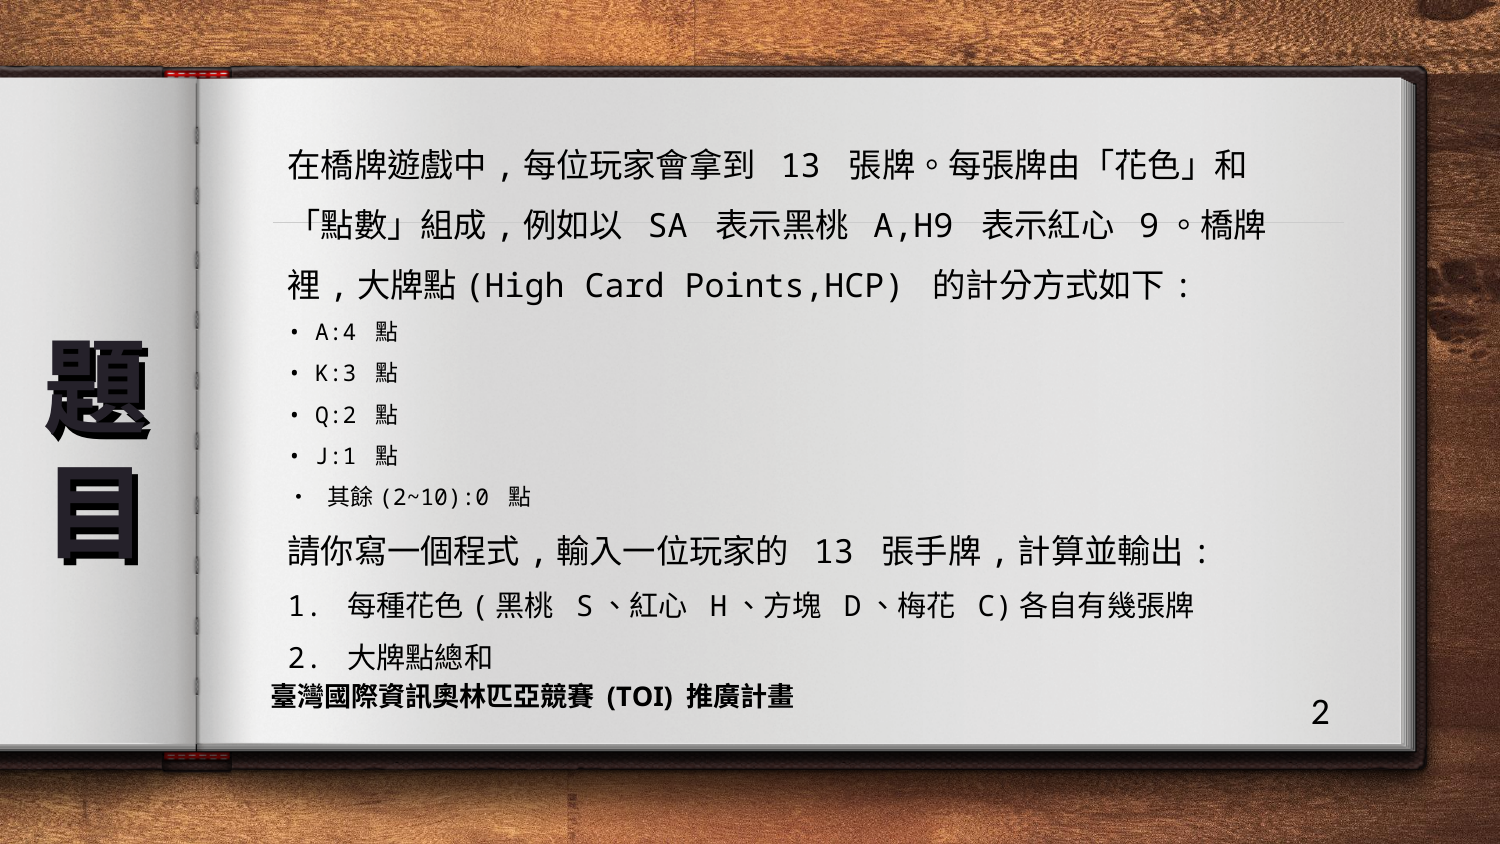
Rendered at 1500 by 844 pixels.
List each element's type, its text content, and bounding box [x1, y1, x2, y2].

text_box 在橋牌遊戲中,每位玩家會拿到 13 張牌。每張牌由「花色」和「點數」組成,例如以 SA 表示黑桃 A,H9 表示紅心 9。橋牌裡,大牌點(High Card Points,HCP) 的計分方式如下: • A:4 點 • K:3 點 • Q:2 點 • J:1 點 • 其餘(2~10):0 點 請你寫一個程式,輸入一位玩家的 13 張手牌,計算並輸出: 1. 每種花色(黑桃 S、紅心 H、方塊 D、梅花 C)各自有幾張牌 2. 大牌點總和 [273, 117, 1307, 682]
title 題 目 [28, 306, 210, 552]
text_box 2 [1295, 672, 1386, 737]
